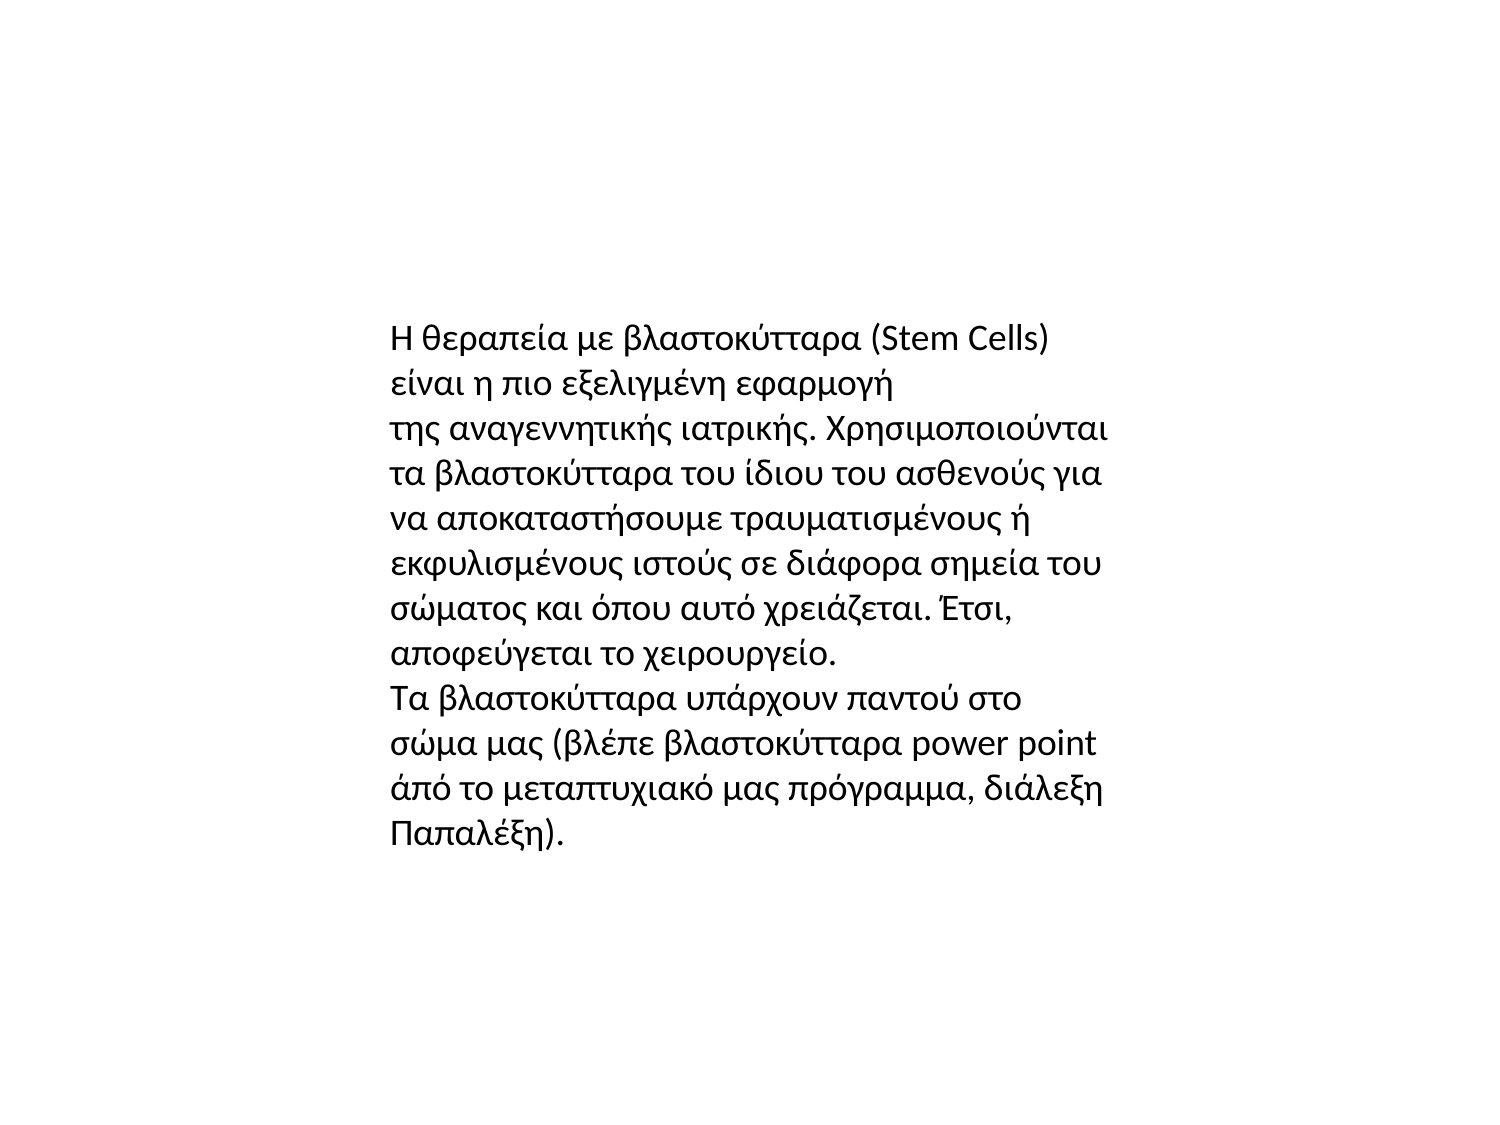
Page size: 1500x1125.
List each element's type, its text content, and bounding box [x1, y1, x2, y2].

text_box Η θεραπεία με βλαστοκύτταρα (Stem Cells) είναι η πιο εξελιγμένη εφαρμογή της αναγεννητικής ιατρικής. Χρησιμοποιούνται τα βλαστοκύτταρα του ίδιου του ασθενούς για να αποκαταστήσουμε τραυματισμένους ή εκφυλισμένους ιστούς σε διάφορα σημεία του σώματος και όπου αυτό χρειάζεται. Έτσι, αποφεύγεται το χειρουργείο. Τα βλαστοκύτταρα υπάρχουν παντού στο σώμα μας (βλέπε βλαστοκύτταρα power point άπό το μεταπτυχιακό μας πρόγραμμα, διάλεξη Παπαλέξη). [375, 305, 1125, 860]
